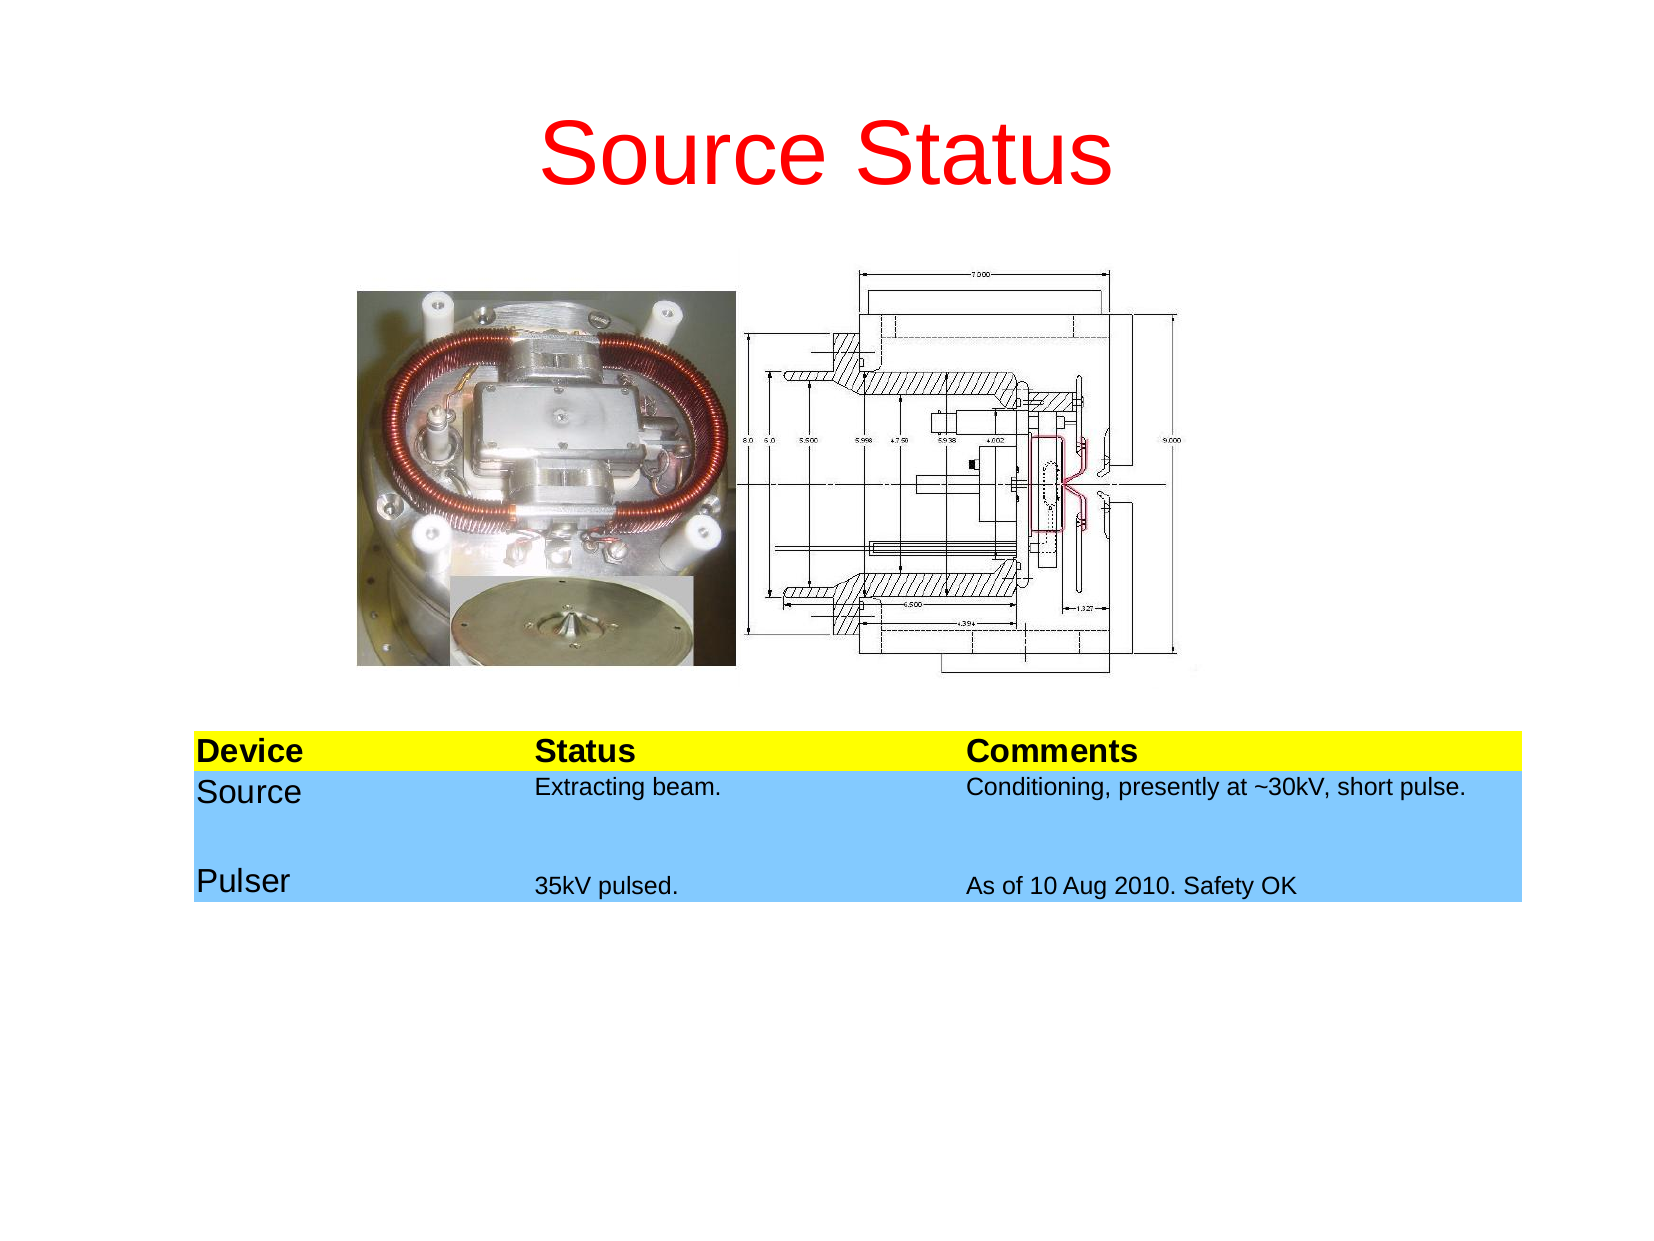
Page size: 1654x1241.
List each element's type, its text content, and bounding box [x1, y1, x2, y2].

chart [194, 731, 1525, 984]
title Source Status [82, 49, 1571, 257]
picture [356, 232, 1208, 706]
